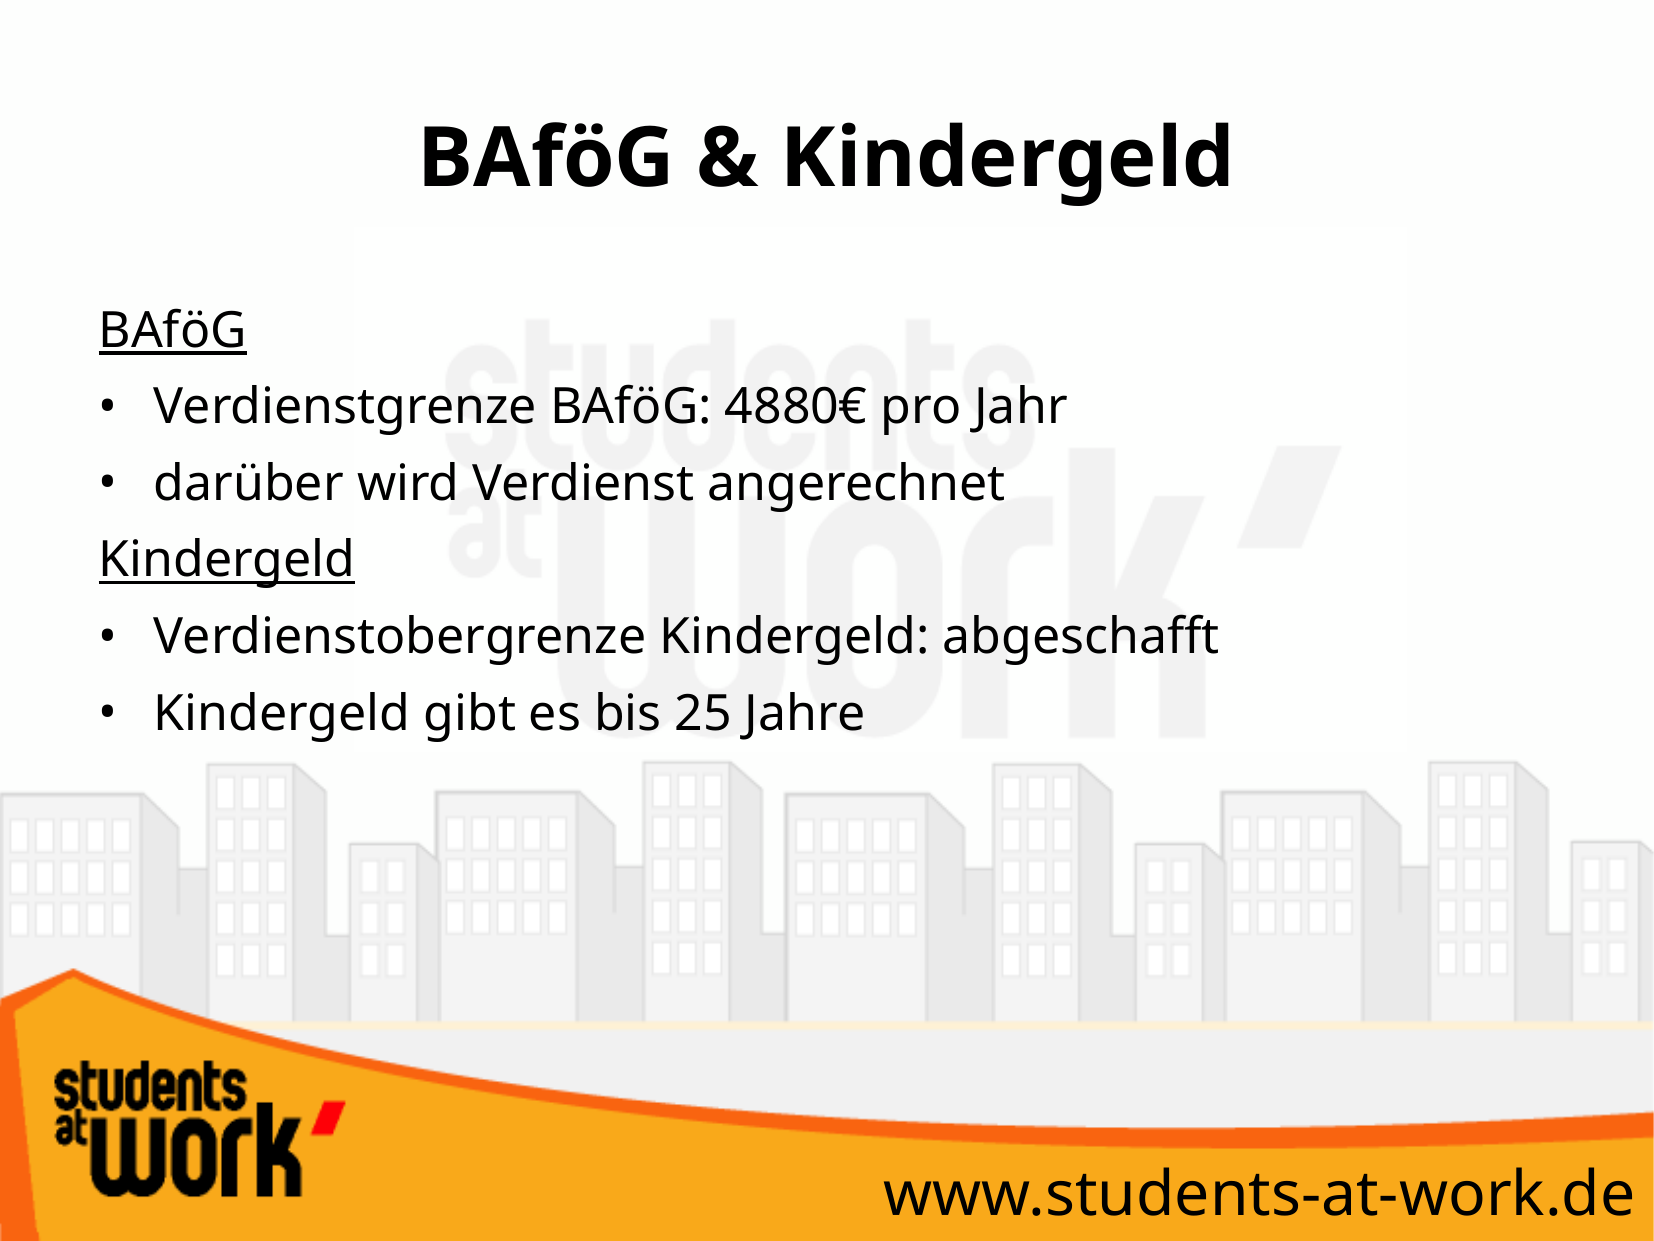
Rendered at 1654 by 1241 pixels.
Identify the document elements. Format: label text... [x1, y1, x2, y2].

picture [0, 0, 1654, 1241]
list BAföG Verdienstgrenze BAföG: 4880€ pro Jahr darüber wird Verdienst angerechnet Kindergeld Verdienstobergrenze Kindergeld: abgeschafft Kindergeld gibt es bis 25 Jahre [82, 289, 1571, 1109]
title BAföG & Kindergeld [82, 49, 1571, 257]
text_box www.students-at-work.de [868, 1145, 1652, 1236]
